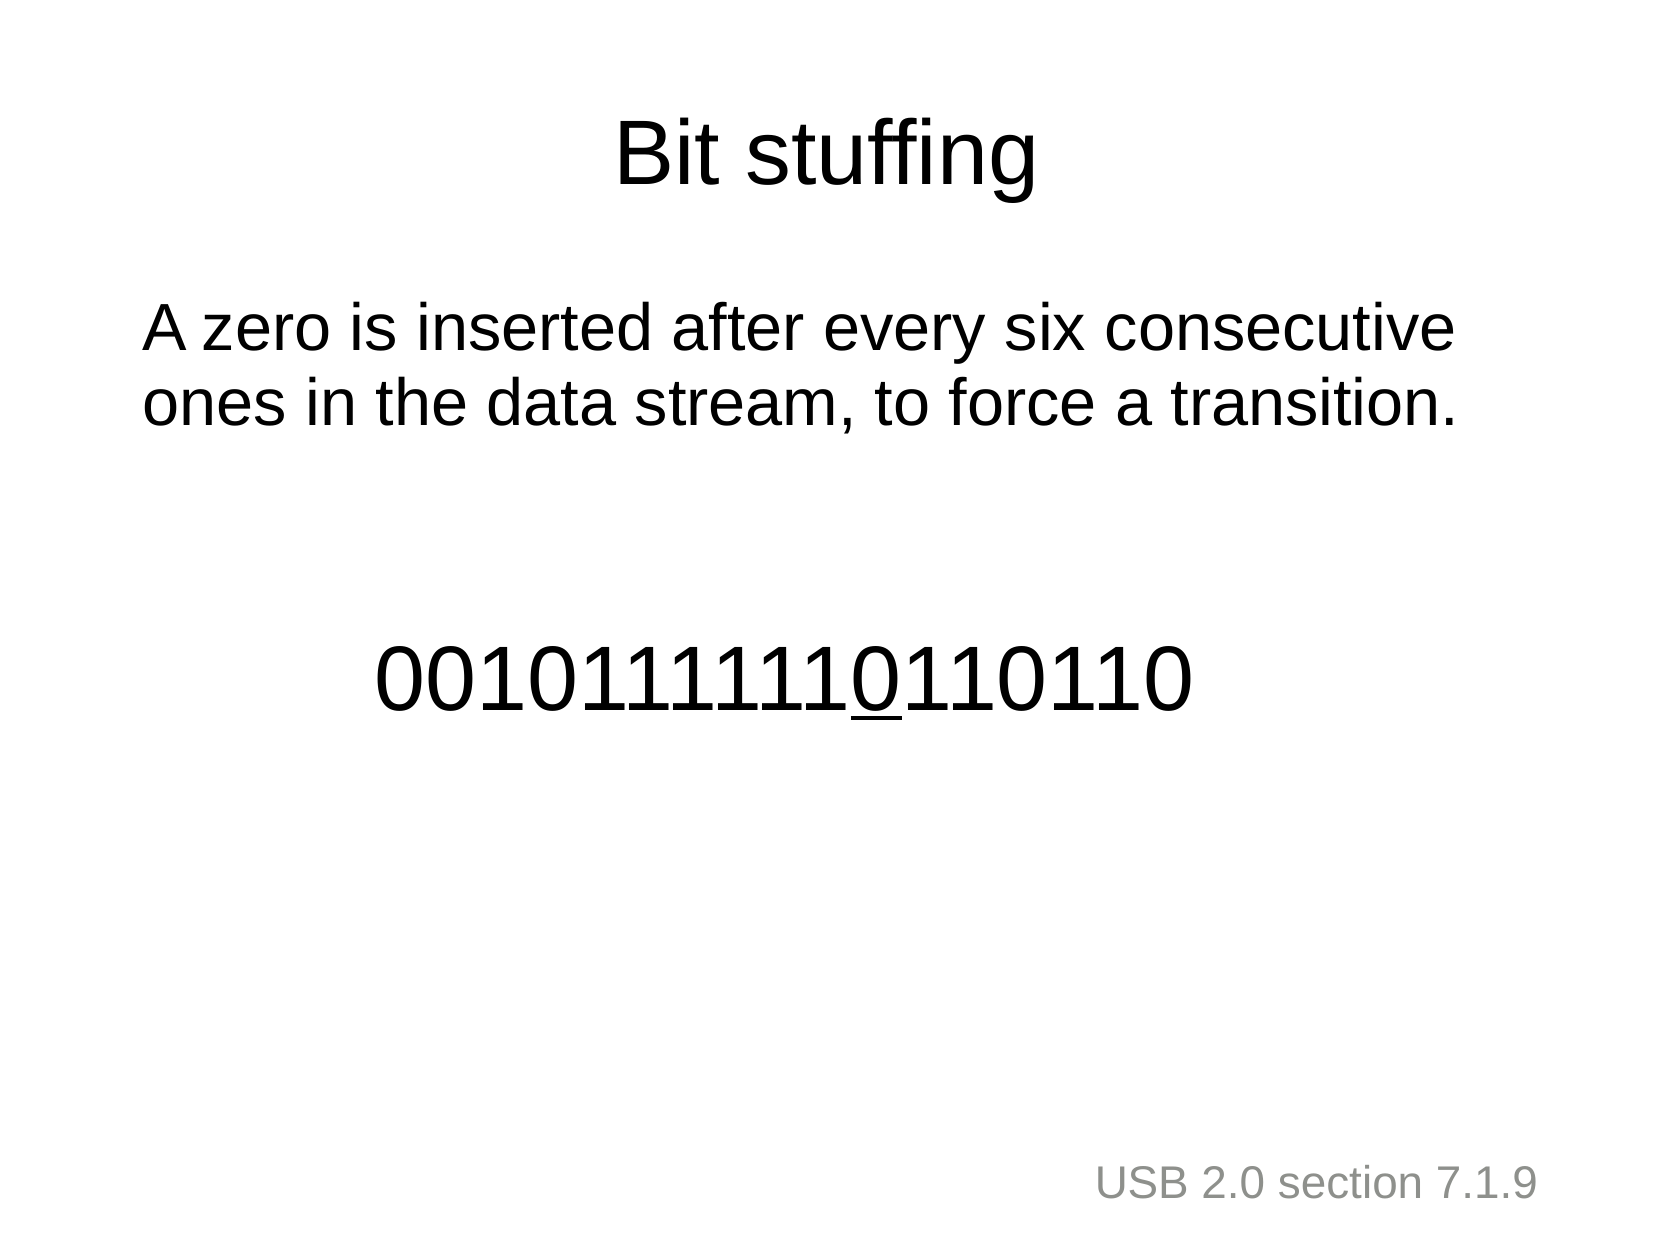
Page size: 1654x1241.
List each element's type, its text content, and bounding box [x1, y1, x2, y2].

text_box 00101111110110110 [360, 620, 1291, 841]
text_box USB 2.0 section 7.1.9 [1080, 1149, 1636, 1231]
title Bit stuffing [82, 49, 1571, 257]
list A zero is inserted after every six consecutive ones in the data stream, to force a transition. [71, 290, 1561, 1010]
